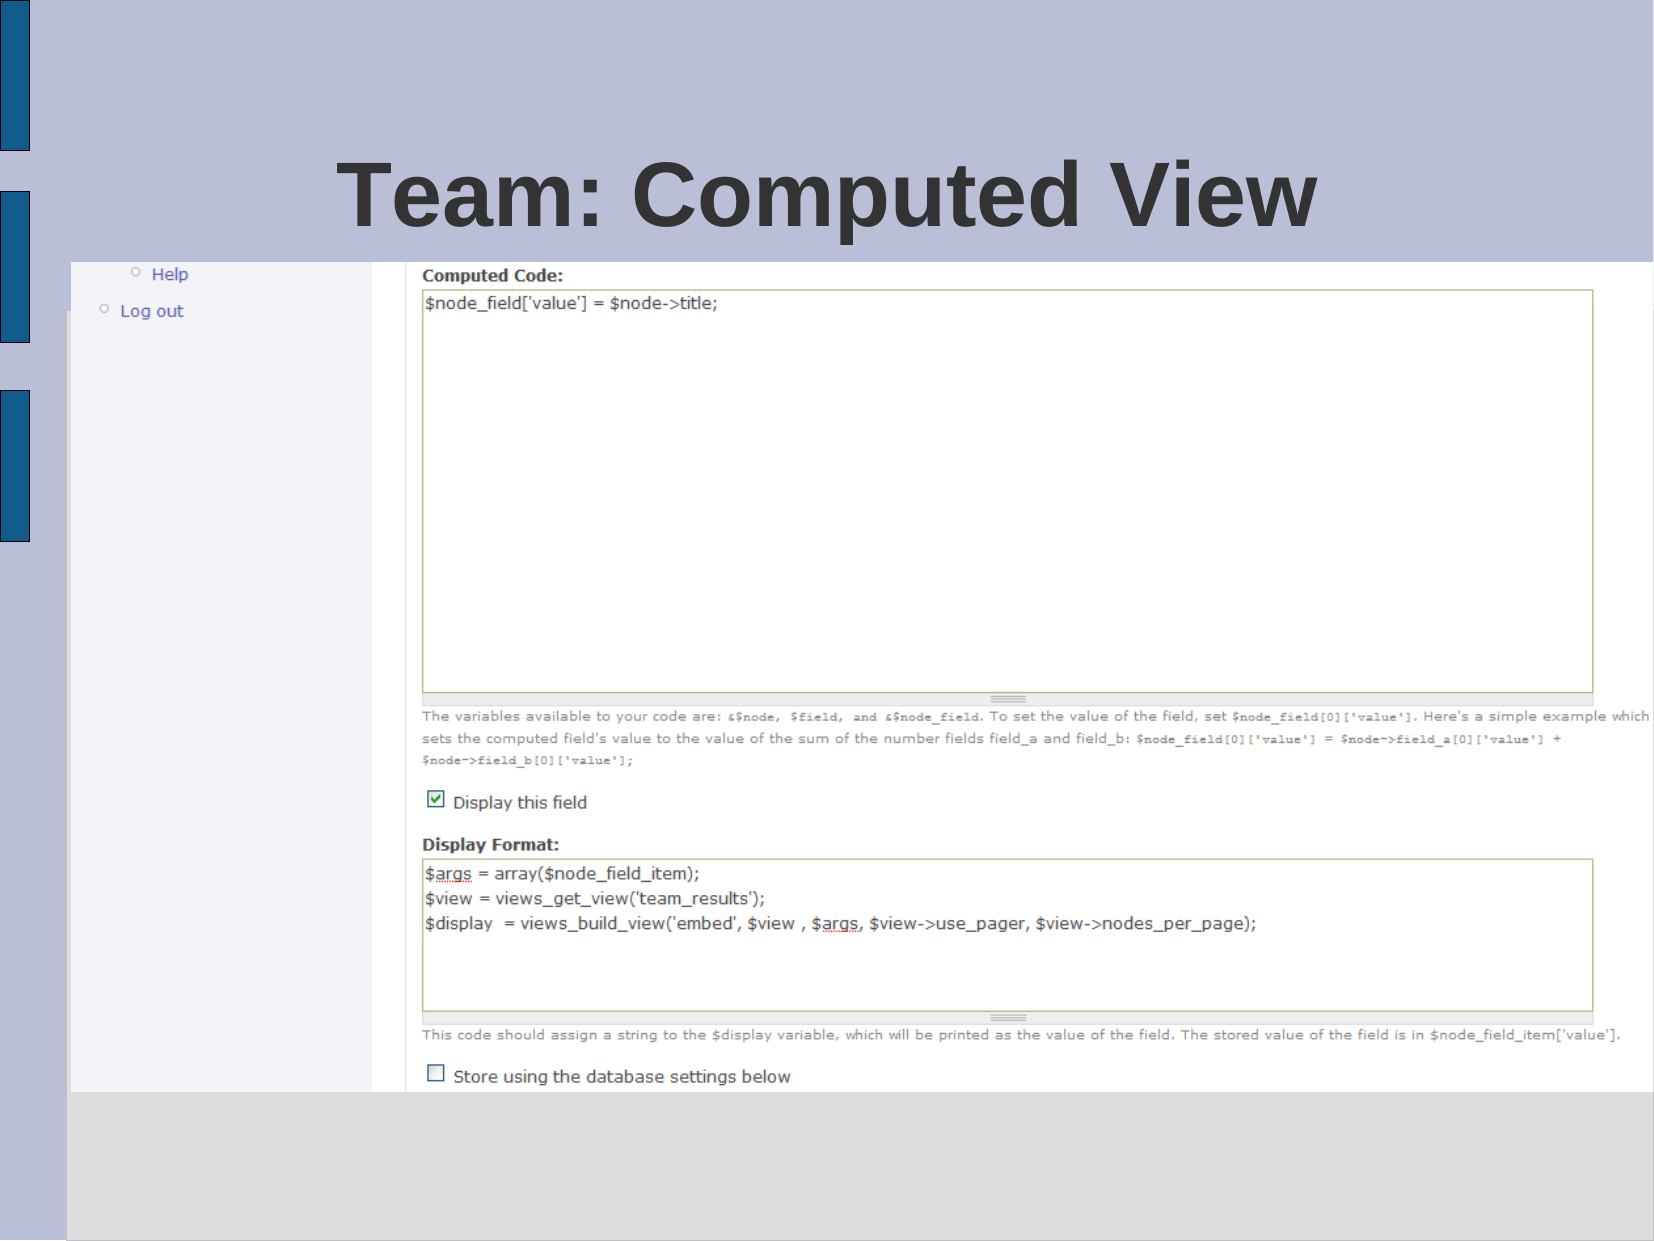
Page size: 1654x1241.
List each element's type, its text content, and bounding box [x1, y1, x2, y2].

title Team: Computed View [121, 91, 1534, 262]
picture [71, 262, 1654, 1092]
